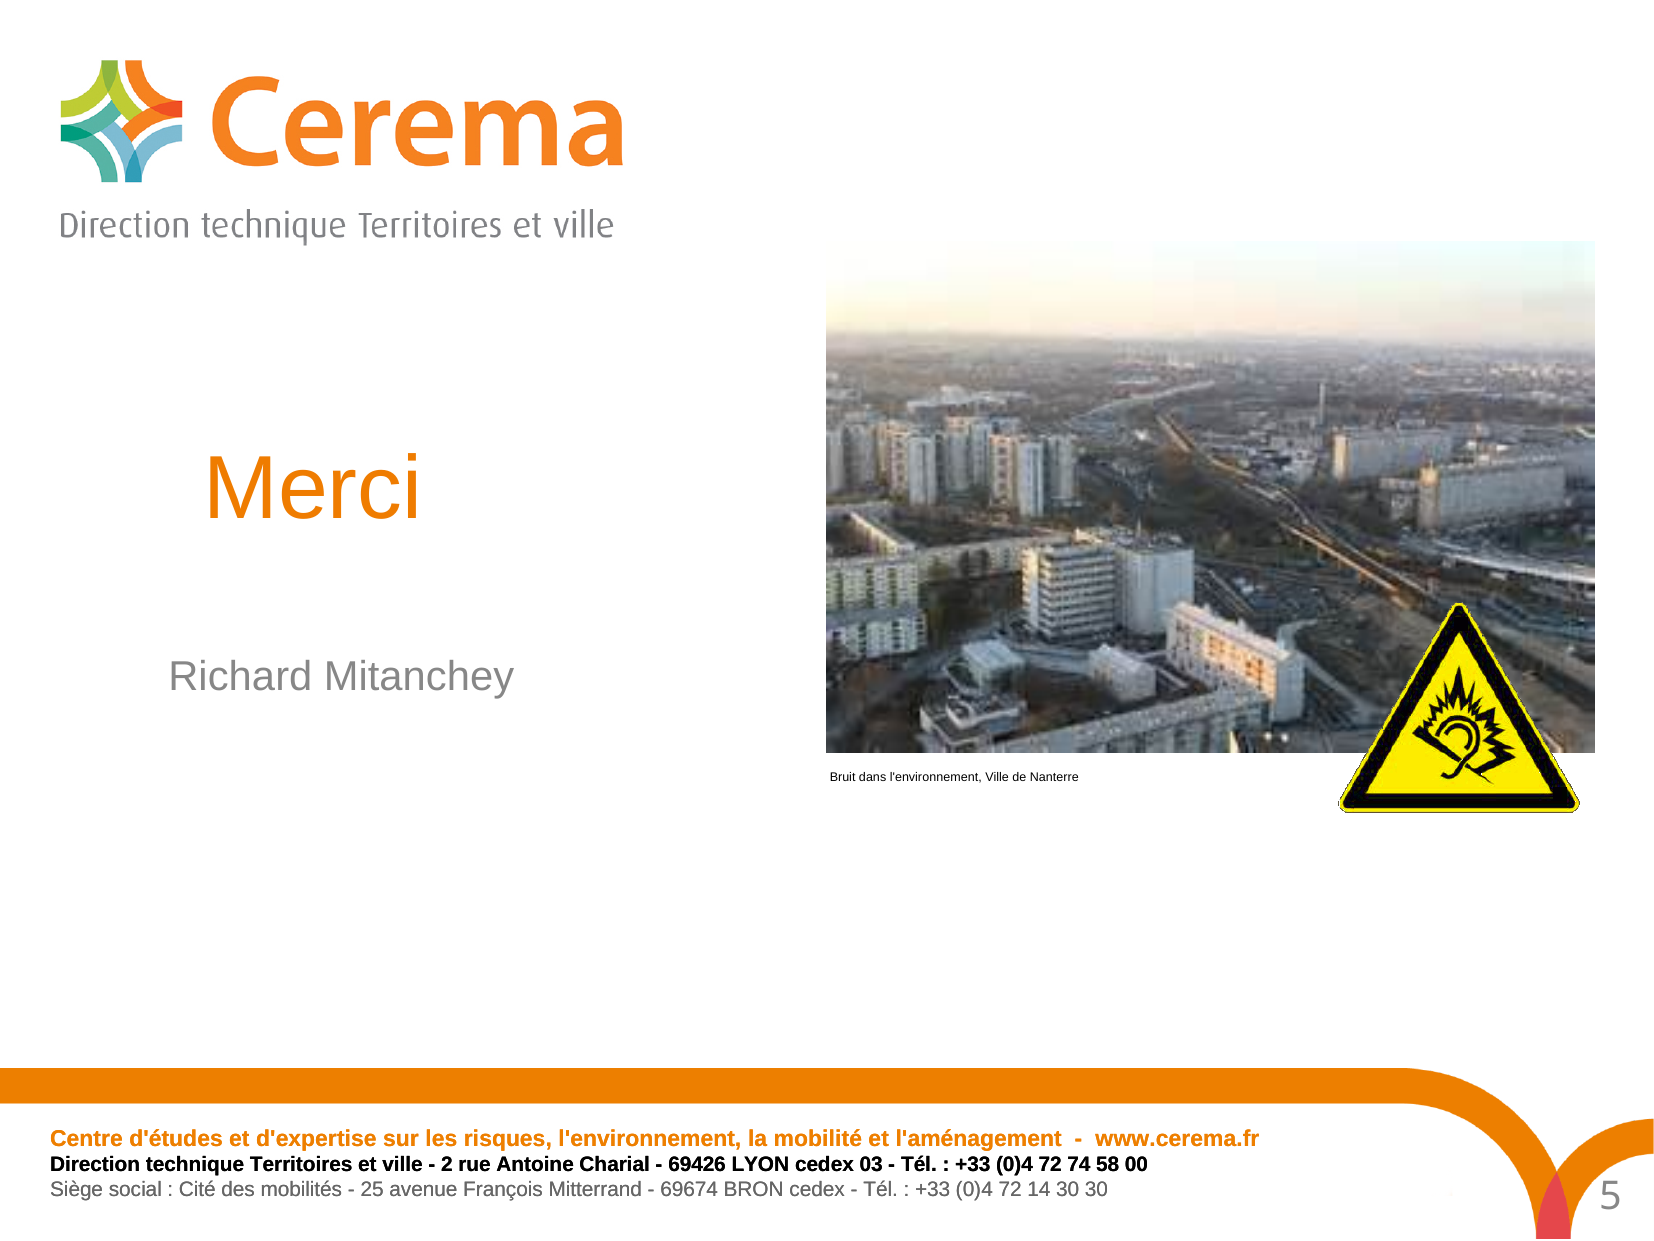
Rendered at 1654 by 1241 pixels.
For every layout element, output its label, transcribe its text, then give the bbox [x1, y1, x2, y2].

picture [0, 1068, 1654, 1239]
text_box Bruit dans l'environnement, Ville de Nanterre [814, 761, 1095, 792]
text_box Merci [188, 442, 826, 554]
text_box Richard Mitanchey [153, 641, 1595, 957]
text_box Centre d'études et d'expertise sur les risques, l'environnement, la mobilité et l'aménagement - www.cerema.fr Direction technique Territoires et ville - 2 rue Antoine Charial - 69426 LYON cedex 03 - Tél. : +33 (0)4 72 74 58 00 Siège social : Cité des mobilités - 25 avenue François Mitterrand - 69674 BRON cedex - Tél. : +33 (0)4 72 14 30 30 [35, 1116, 1394, 1217]
picture [826, 241, 1595, 815]
picture [0, 0, 684, 291]
